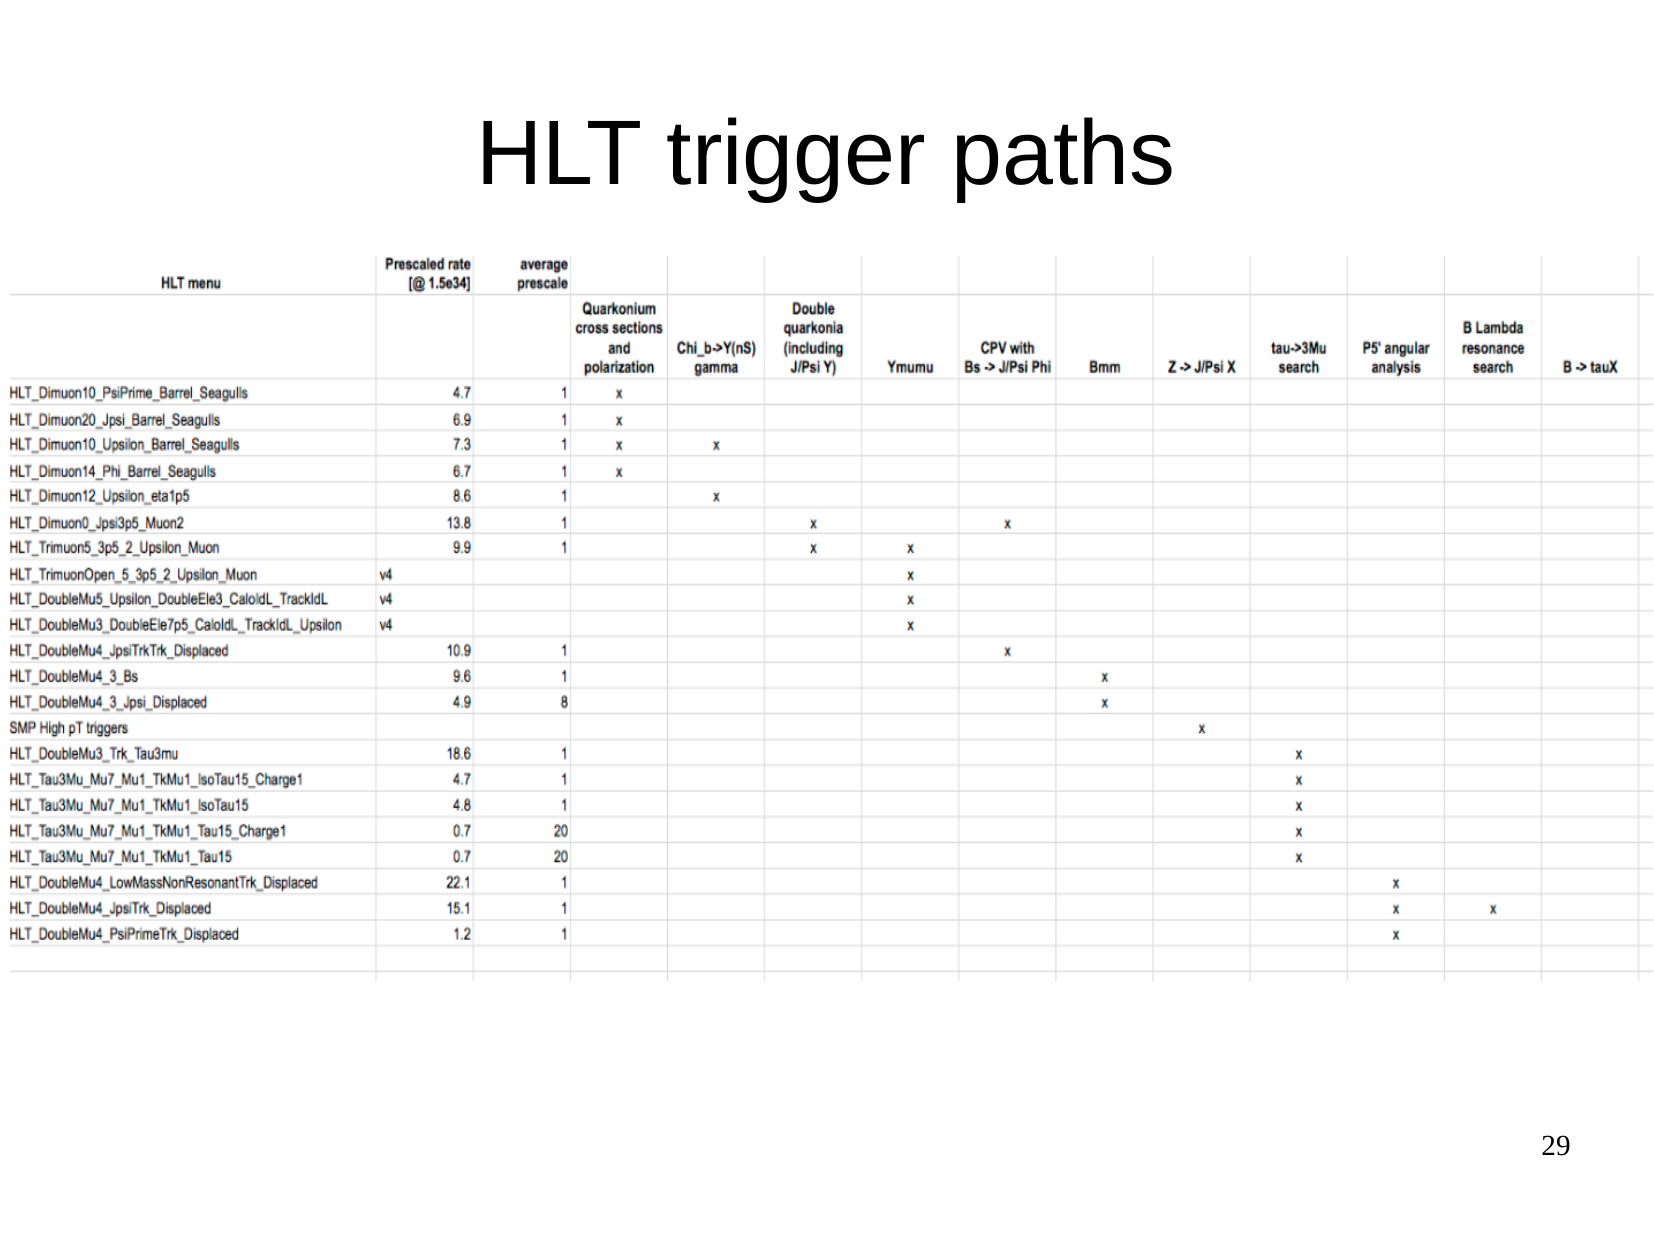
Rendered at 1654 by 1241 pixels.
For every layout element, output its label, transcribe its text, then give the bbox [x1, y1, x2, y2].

picture [10, 256, 1654, 981]
title HLT trigger paths [82, 49, 1571, 256]
